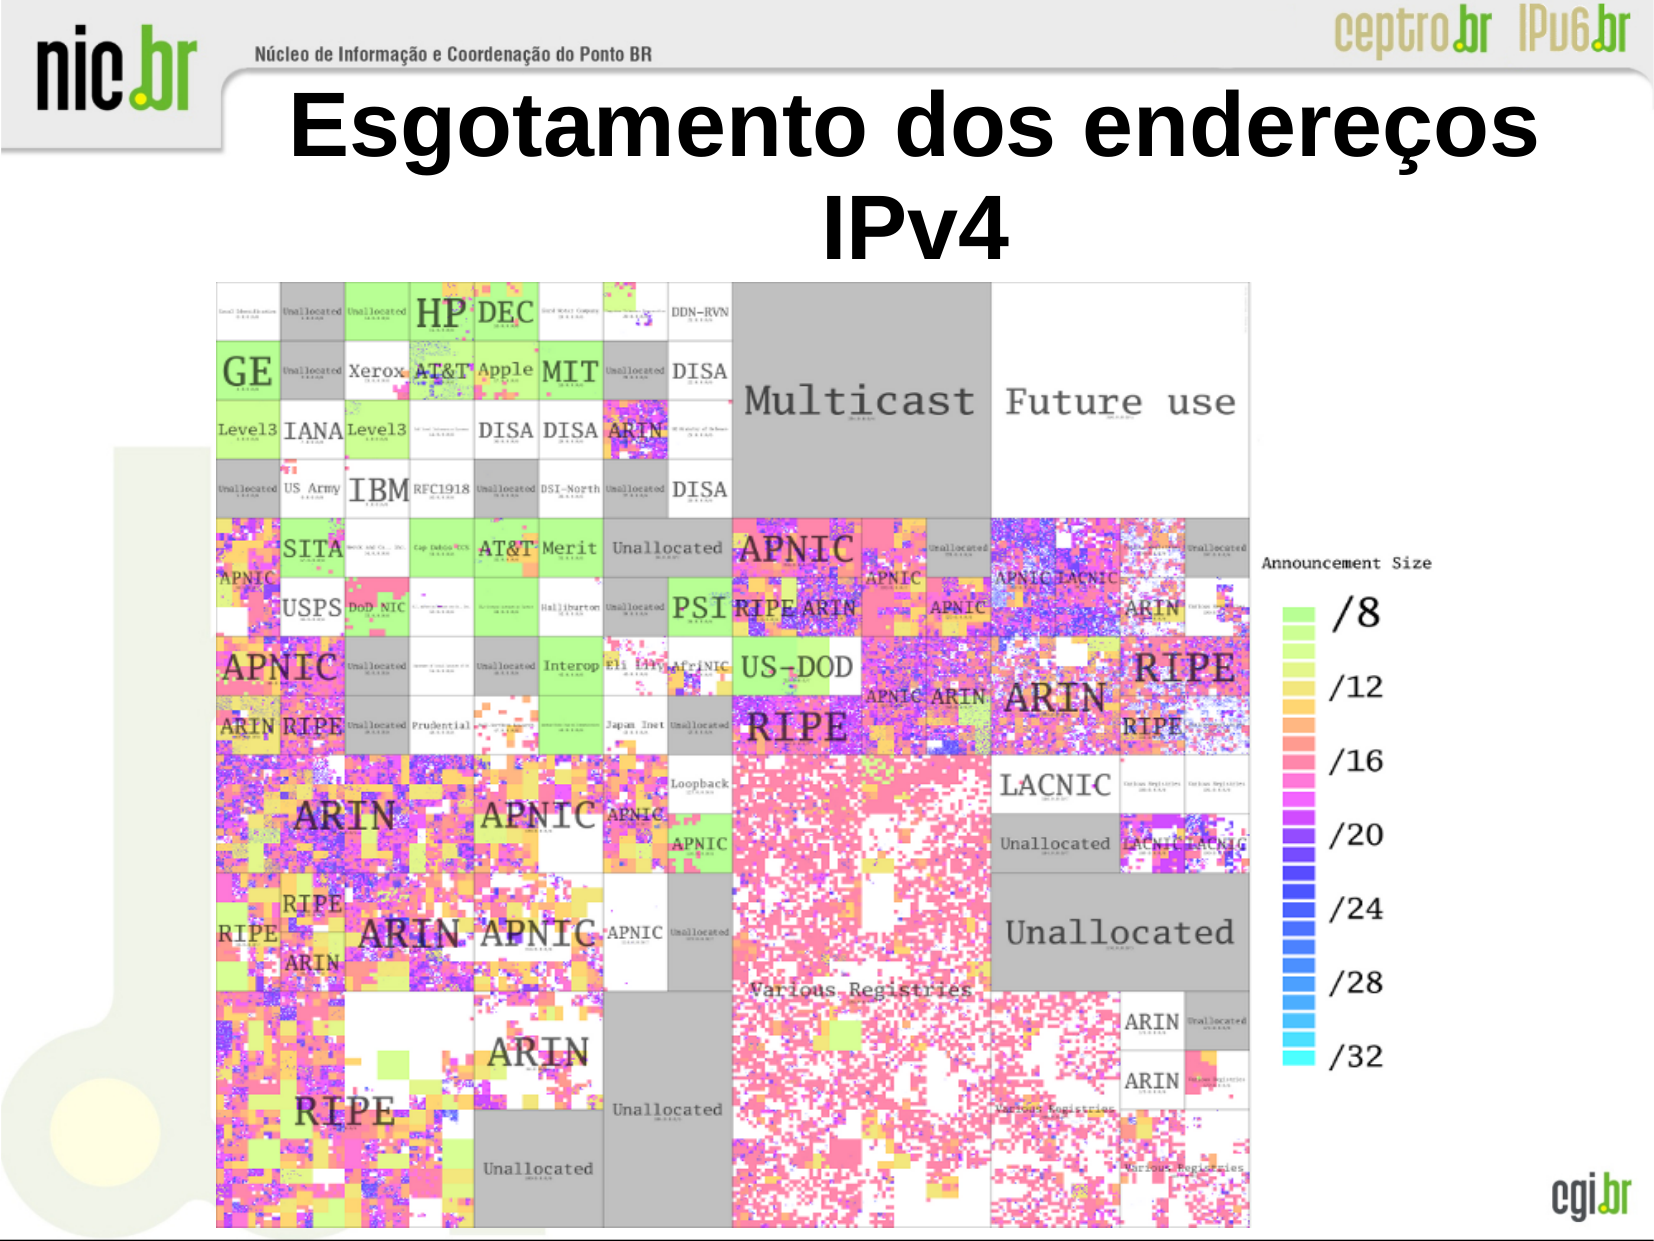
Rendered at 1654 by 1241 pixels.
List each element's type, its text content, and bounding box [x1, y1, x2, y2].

text_box Esgotamento dos endereços IPv4 [177, 67, 1654, 186]
picture [0, 0, 1654, 1241]
